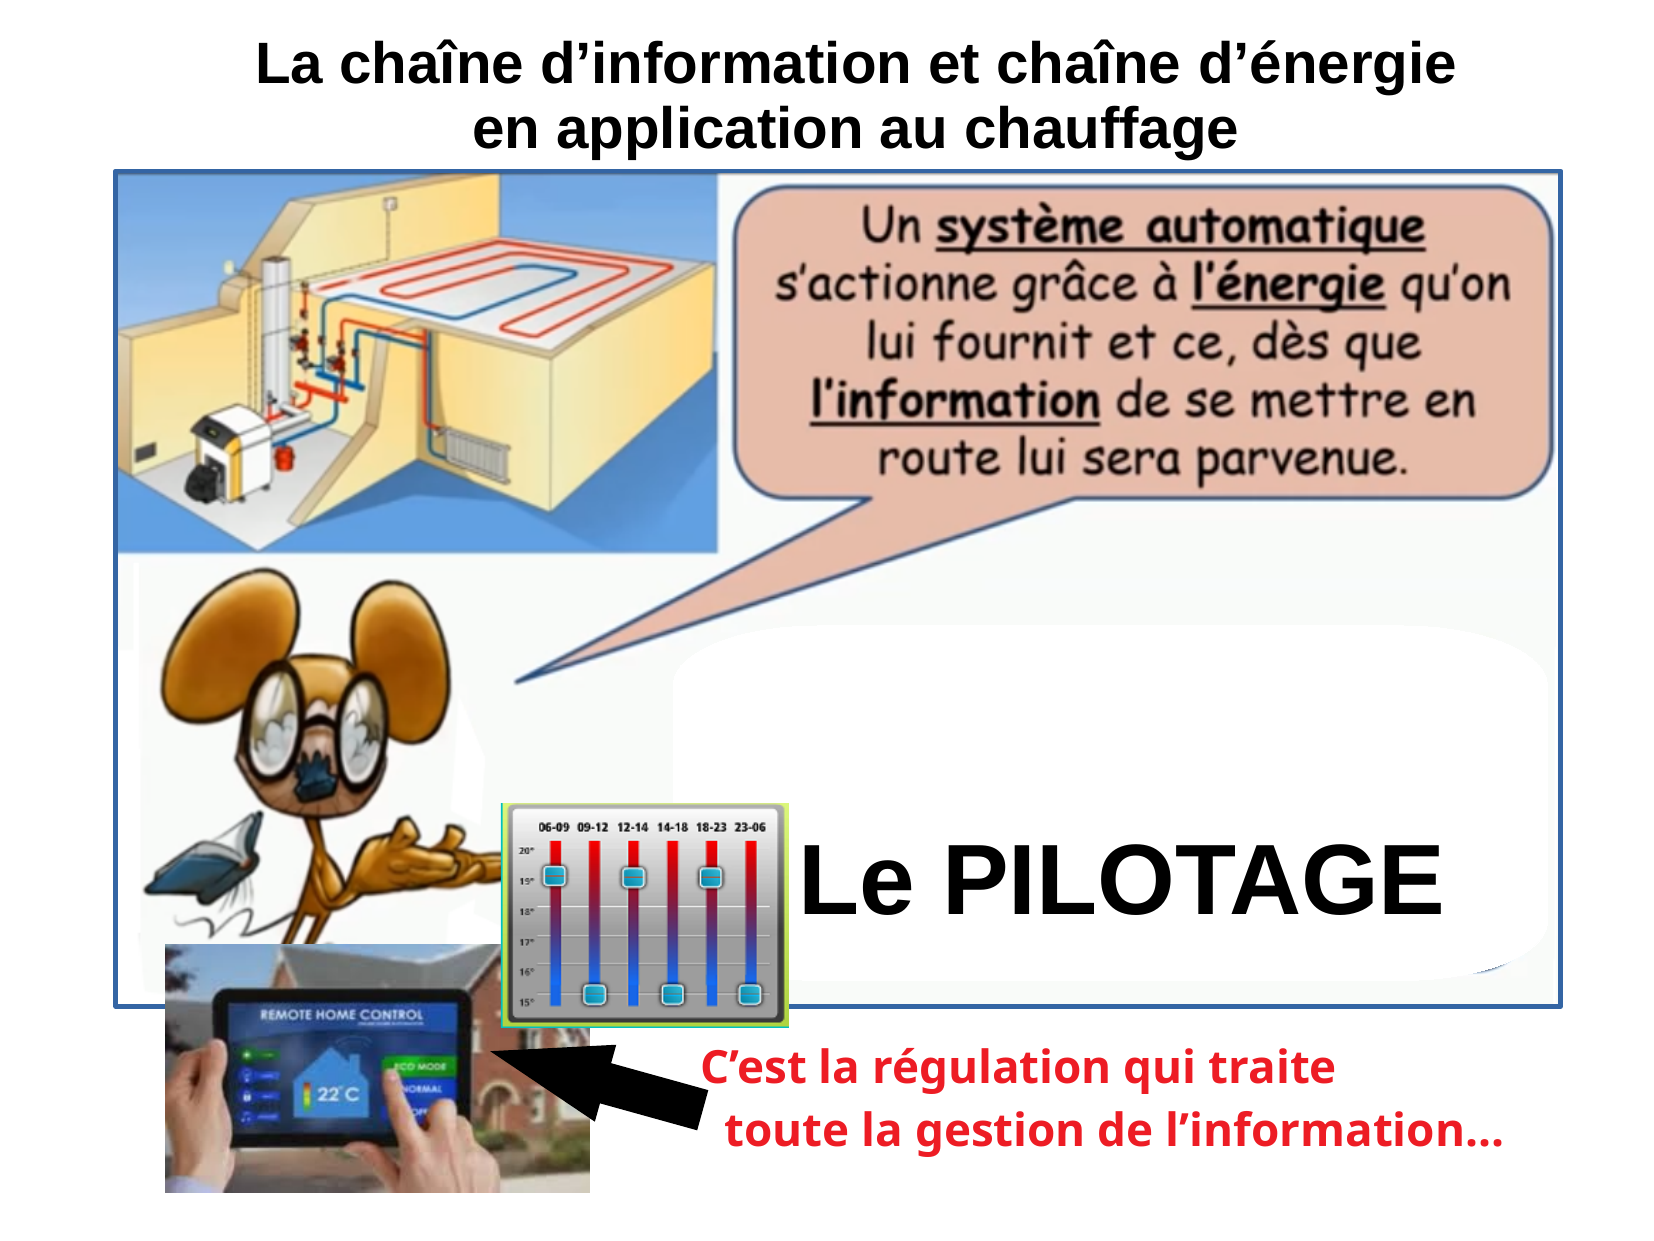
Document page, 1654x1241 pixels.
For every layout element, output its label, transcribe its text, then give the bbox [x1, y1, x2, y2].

text_box C’est la régulation qui traite toute la gestion de l’information... [625, 1027, 1619, 1172]
text_box La chaîne d’information et chaîne d’énergie en application au chauffage [165, 23, 1548, 169]
text_box Le PILOTAGE [789, 803, 1501, 957]
text_box [673, 625, 1548, 981]
picture [118, 173, 1559, 1193]
